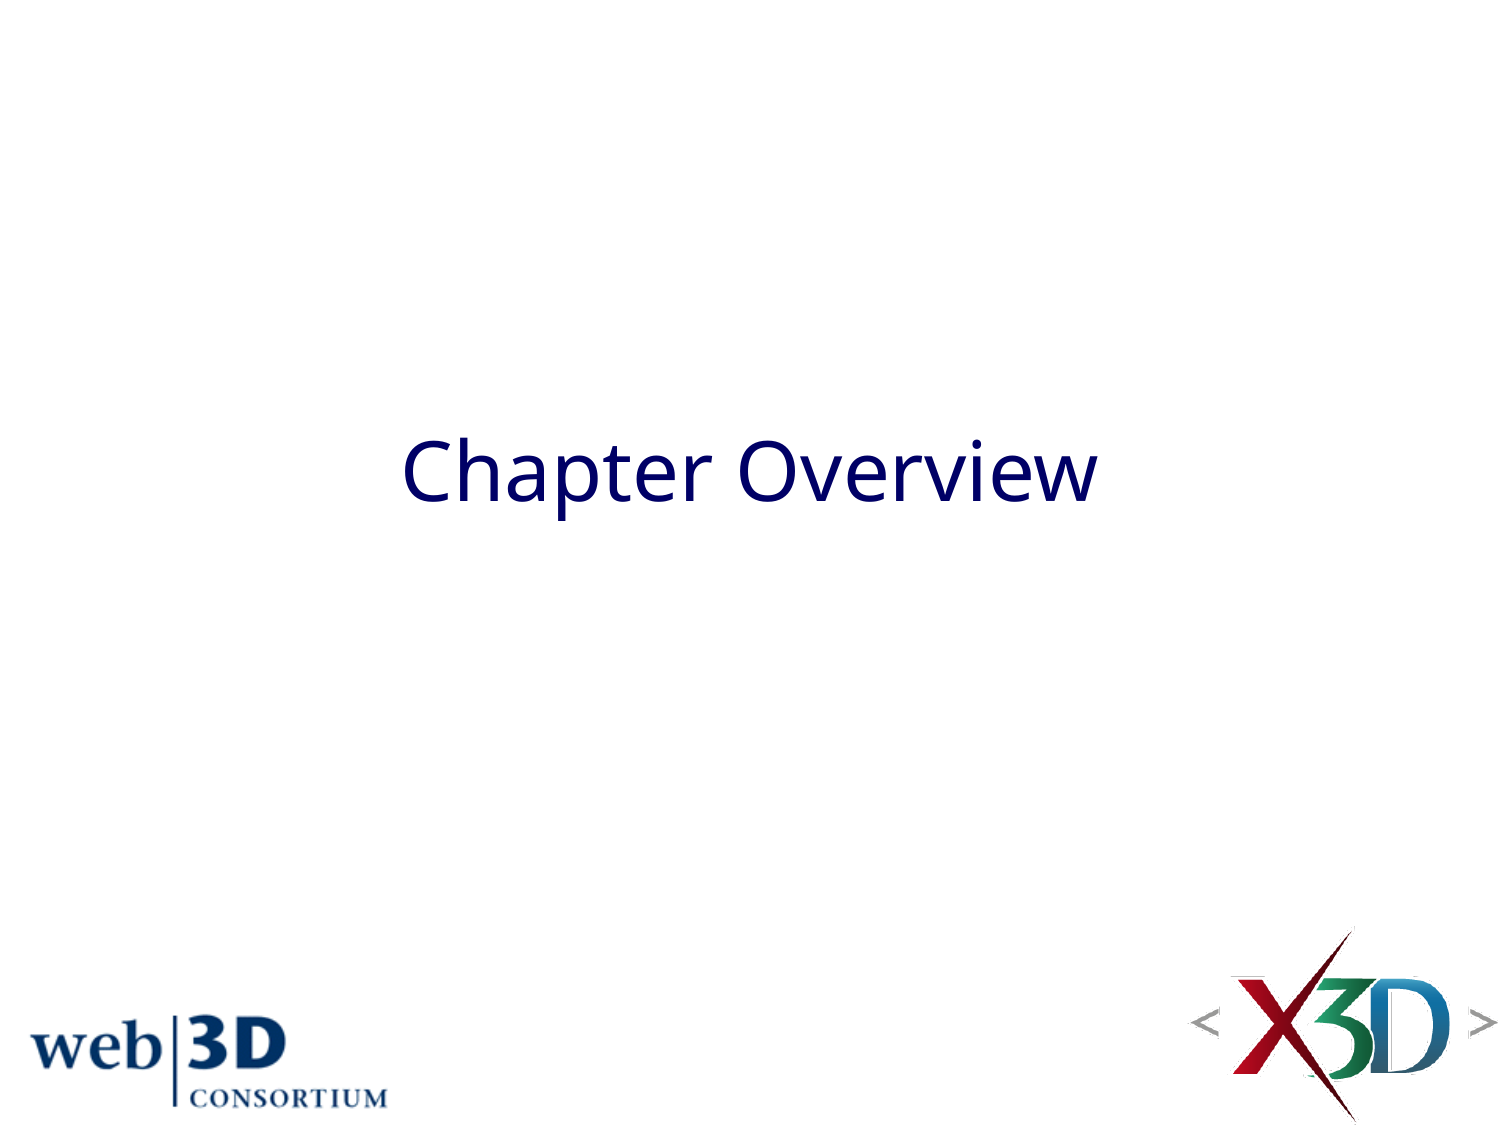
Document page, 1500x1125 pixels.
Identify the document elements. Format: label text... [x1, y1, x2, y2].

title Chapter Overview [112, 374, 1388, 563]
picture [12, 998, 413, 1118]
picture [1187, 926, 1500, 1125]
